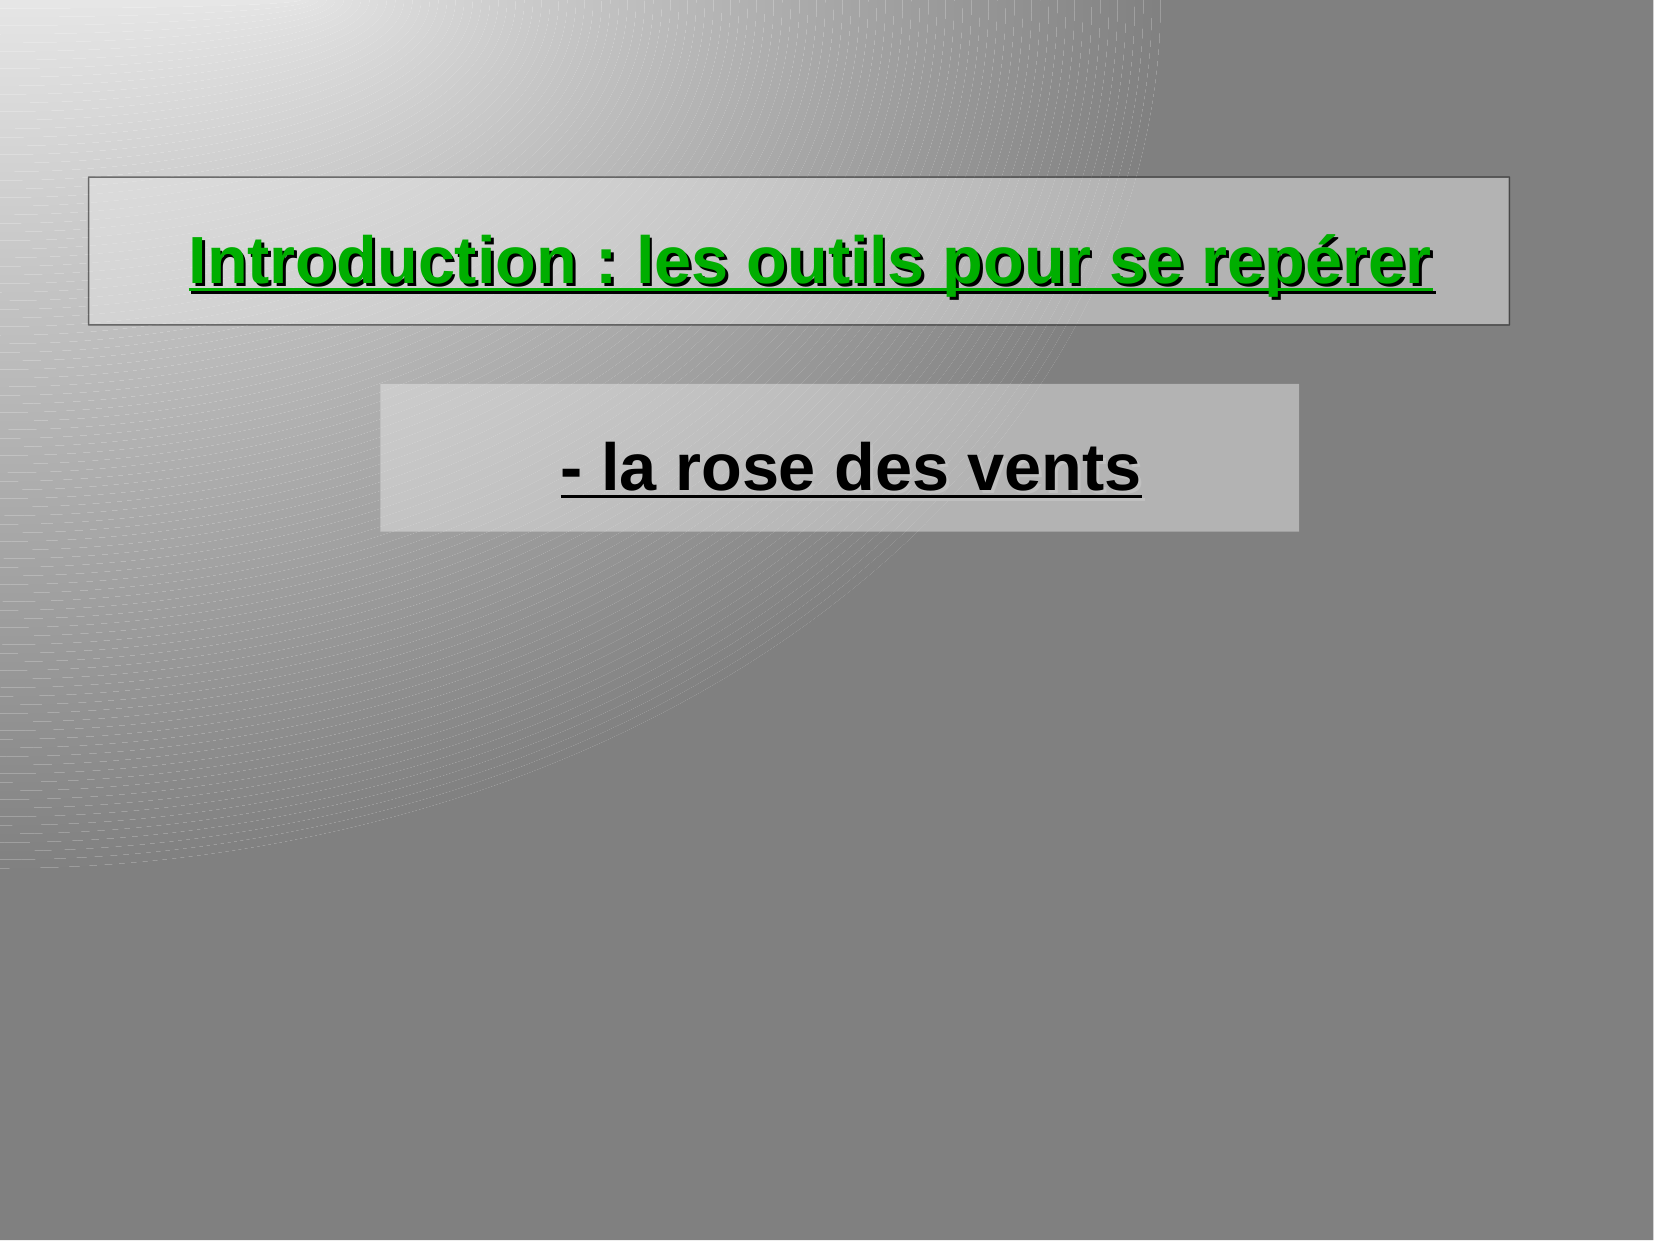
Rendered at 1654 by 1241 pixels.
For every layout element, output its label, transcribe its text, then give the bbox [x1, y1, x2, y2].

text_box - la rose des vents [380, 383, 1300, 532]
text_box Introduction : les outils pour se repérer [88, 177, 1510, 325]
